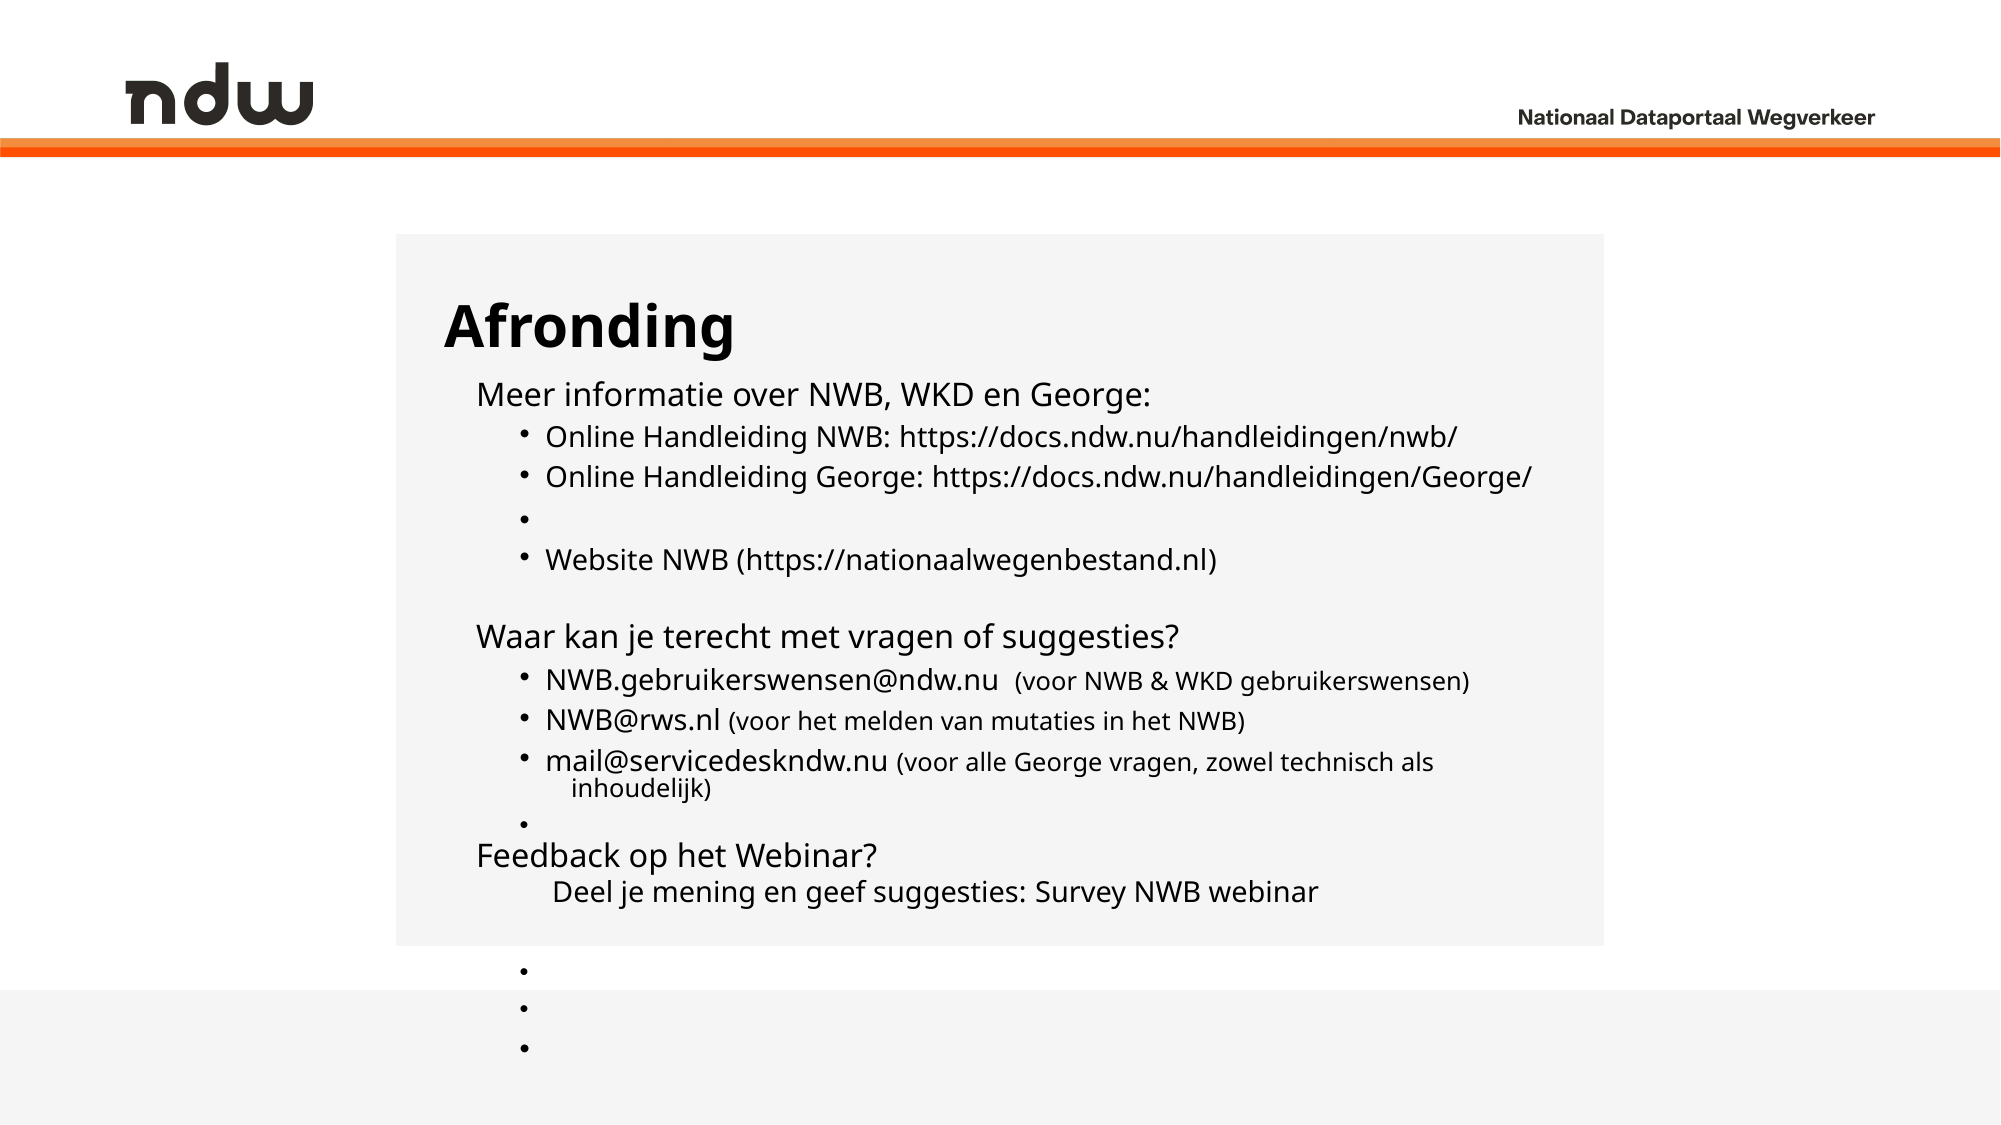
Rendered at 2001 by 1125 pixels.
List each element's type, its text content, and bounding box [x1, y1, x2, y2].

list Meer informatie over NWB, WKD en George: Online Handleiding NWB: https://docs.ndw.nu/handleidingen/nwb/ Online Handleiding George: https://docs.ndw.nu/handleidingen/George/ Website NWB (https://nationaalwegenbestand.nl) Waar kan je terecht met vragen of suggesties? NWB.gebruikerswensen@ndw.nu (voor NWB & WKD gebruikerswensen) NWB@rws.nl (voor het melden van mutaties in het NWB) mail@servicedeskndw.nu (voor alle George vragen, zowel technisch als inhoudelijk) Feedback op het Webinar? Deel je mening en geef suggesties: Survey NWB webinar [412, 320, 1598, 909]
title Afronding [429, 246, 1598, 340]
